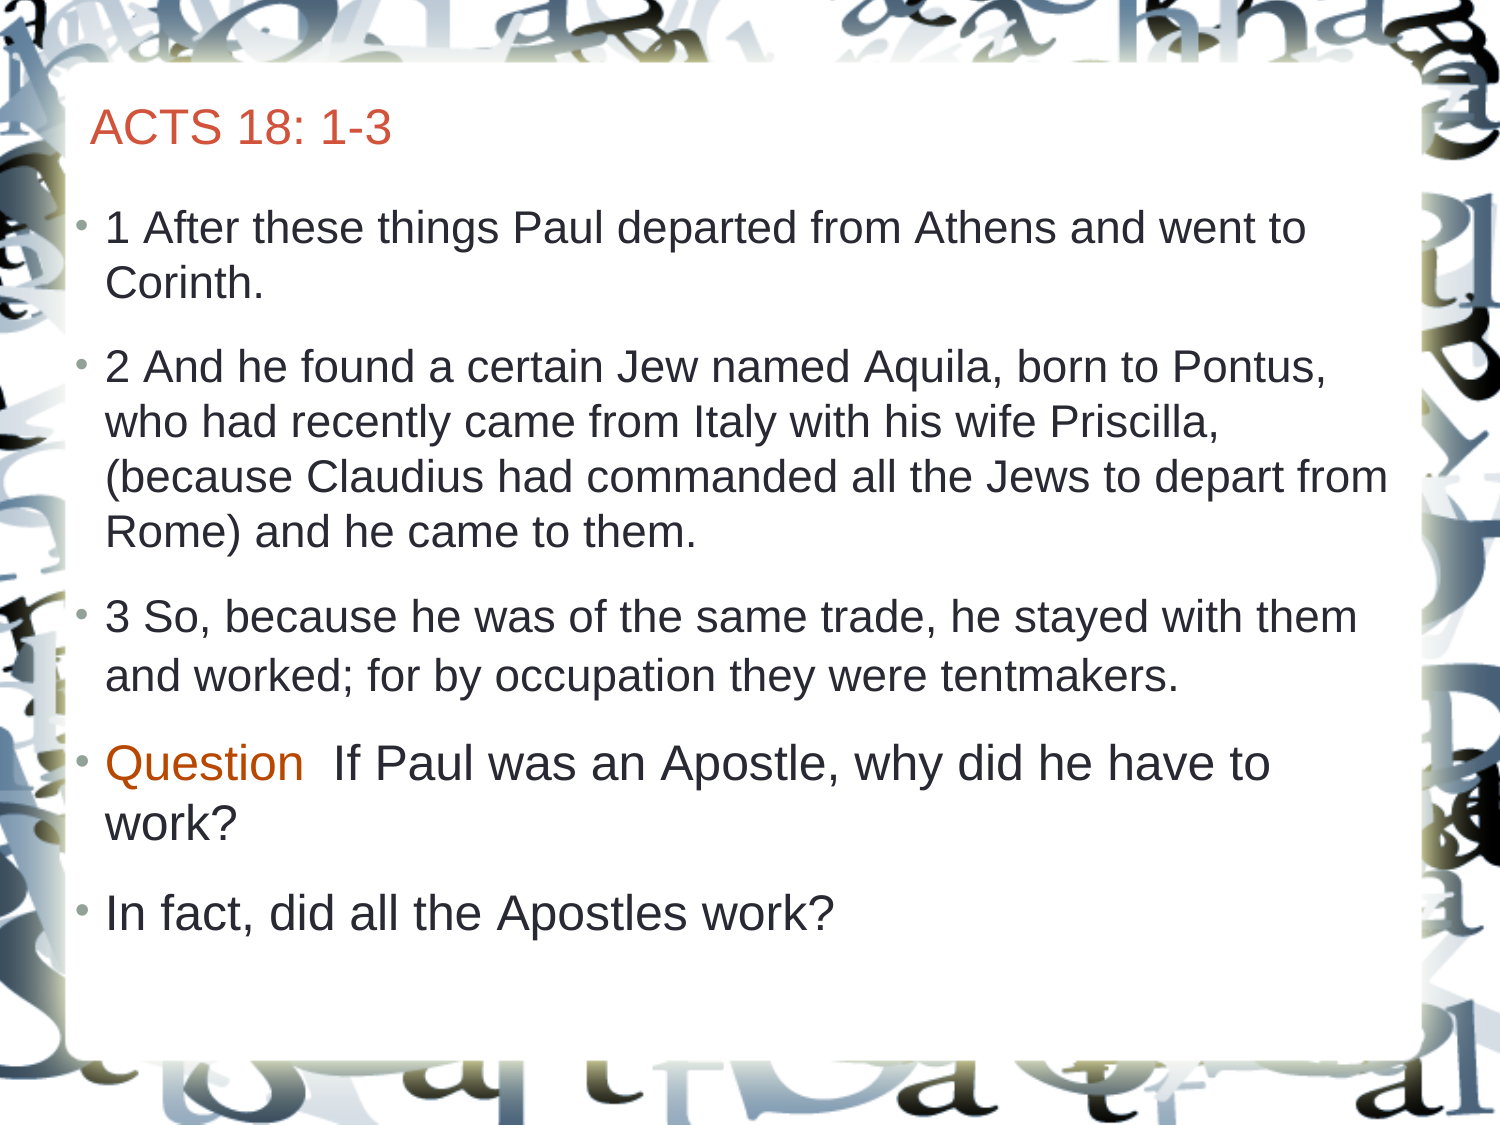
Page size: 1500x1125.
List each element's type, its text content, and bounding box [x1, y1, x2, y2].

title ACTS 18: 1-3 [75, 87, 1425, 250]
picture [0, 0, 1500, 1125]
list 1 After these things Paul departed from Athens and went to Corinth. 2 And he found a certain Jew named Aquila, born to Pontus, who had recently came from Italy with his wife Priscilla,(because Claudius had commanded all the Jews to depart from Rome) and he came to them. 3 So, because he was of the same trade, he stayed with them and worked; for by occupation they were tentmakers. Question If Paul was an Apostle, why did he have to work? In fact, did all the Apostles work? [60, 190, 1411, 991]
